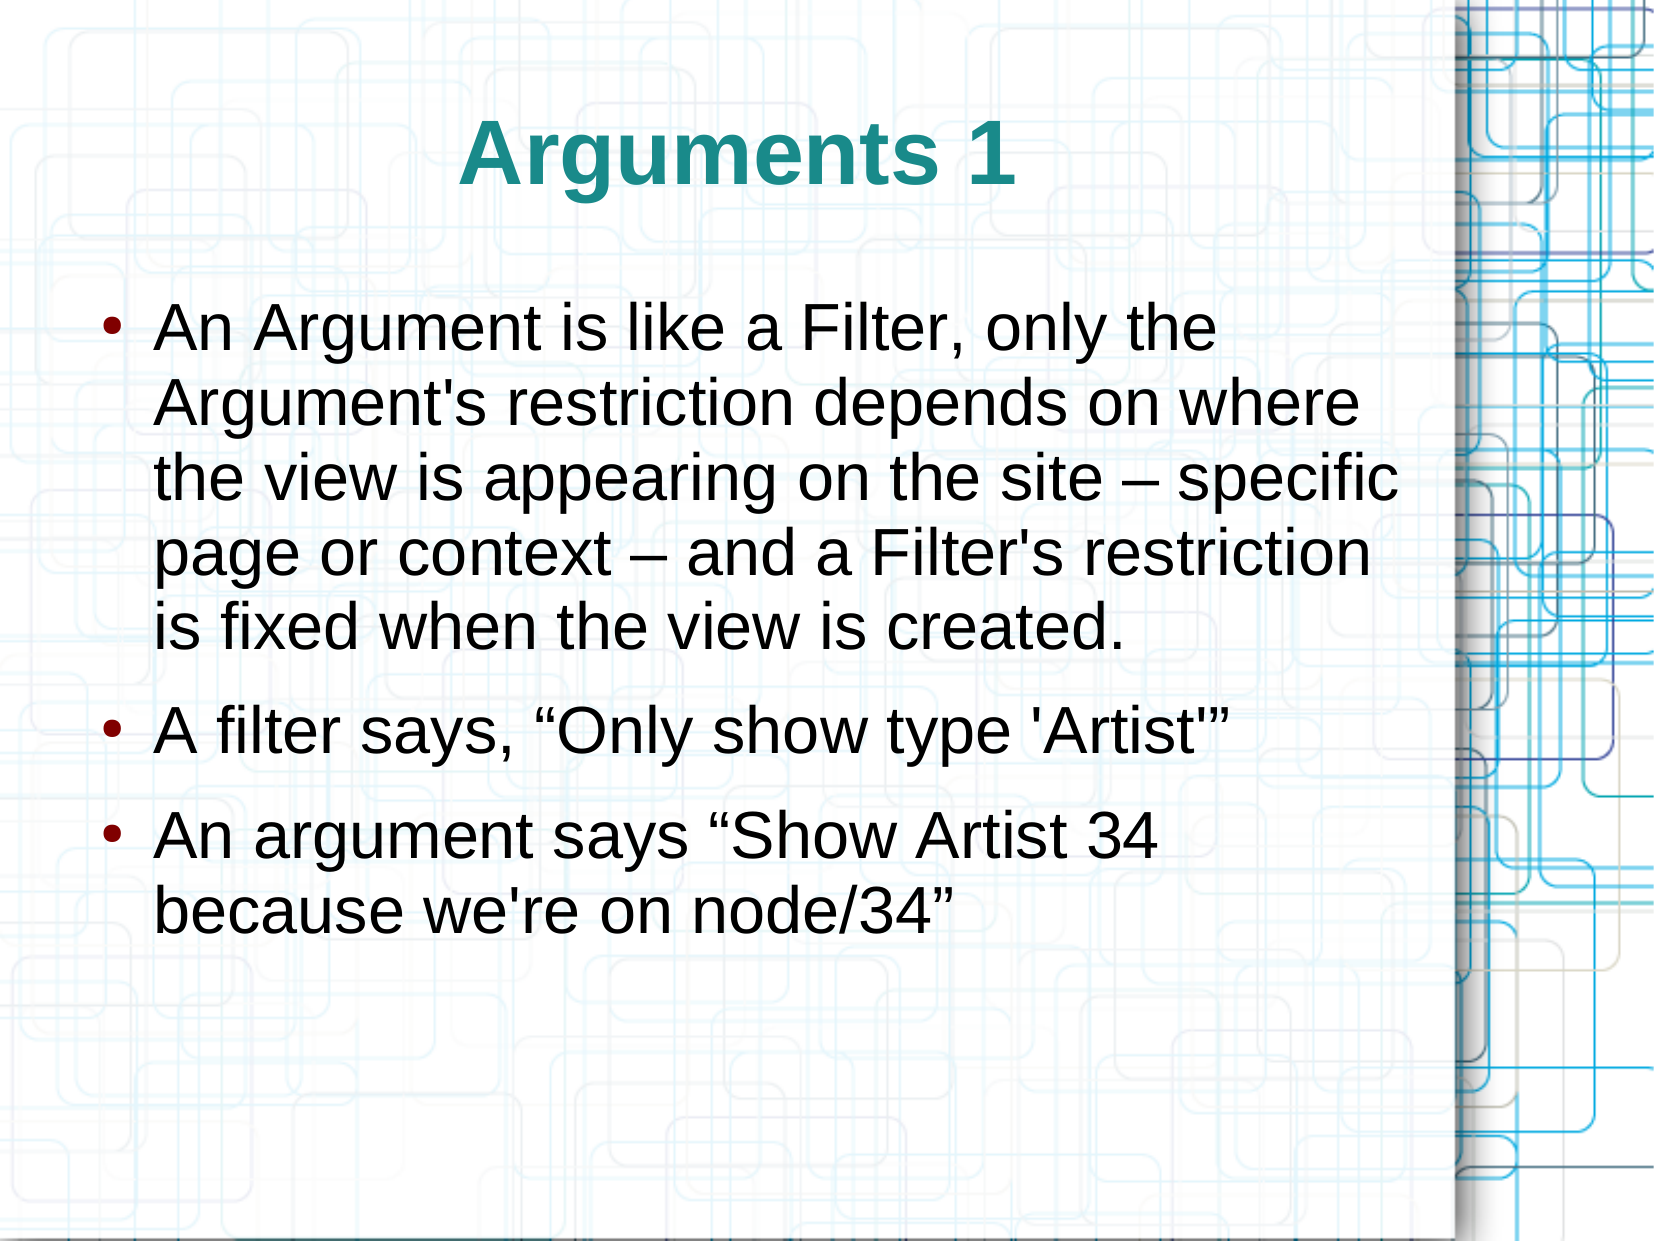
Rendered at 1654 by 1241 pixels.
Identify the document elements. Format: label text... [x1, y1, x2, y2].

picture [0, 0, 1654, 1241]
list An Argument is like a Filter, only the Argument's restriction depends on where the view is appearing on the site – specific page or context – and a Filter's restriction is fixed when the view is created. A filter says, “Only show type 'Artist'” An argument says “Show Artist 34 because we're on node/34” [82, 290, 1418, 1094]
title Arguments 1 [59, 56, 1418, 250]
